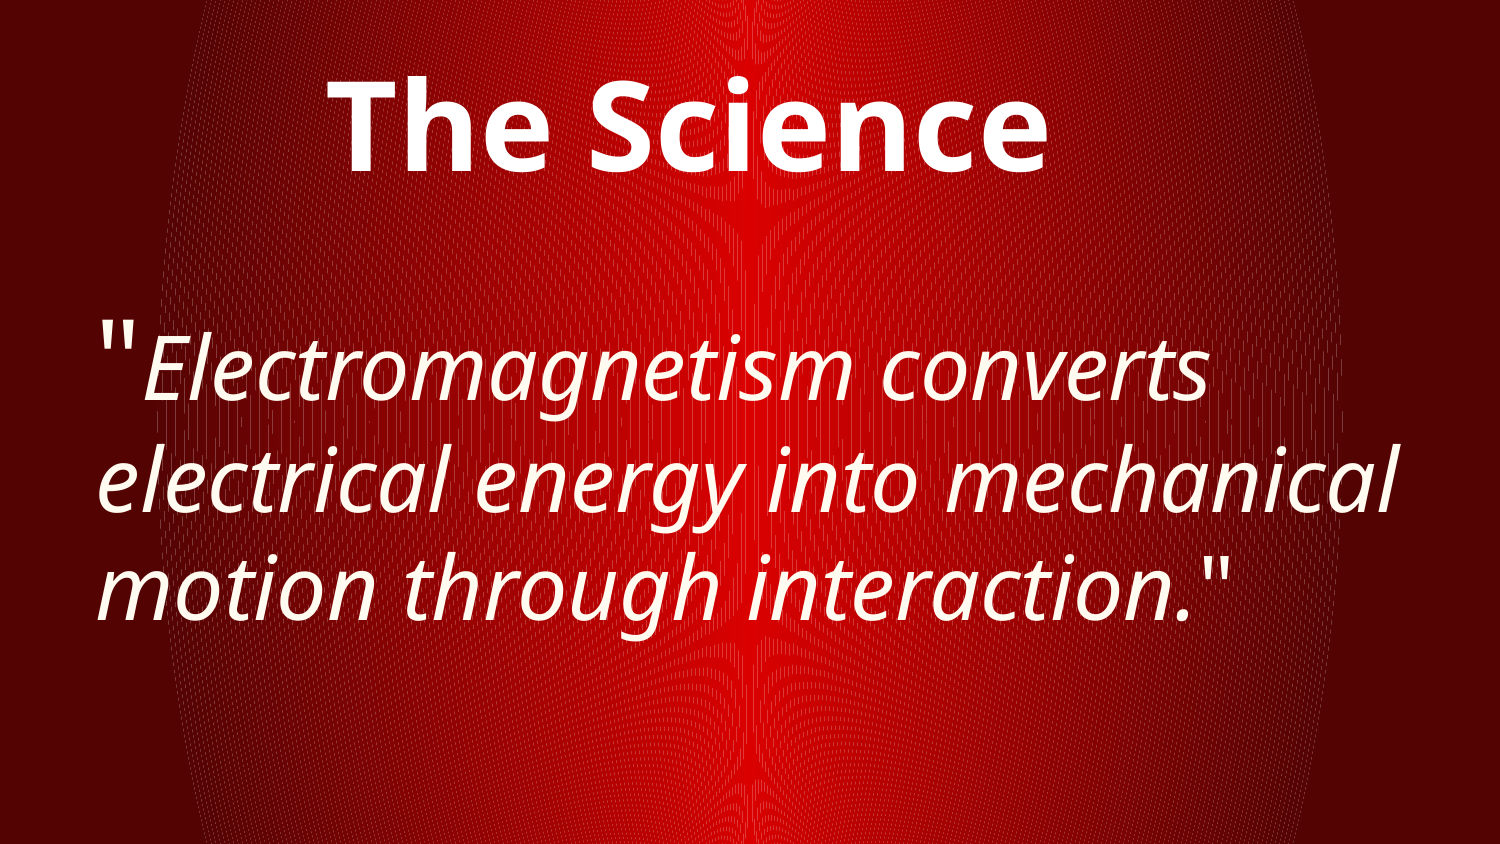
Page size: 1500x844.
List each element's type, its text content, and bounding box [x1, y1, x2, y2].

title "Electromagnetism converts electrical energy into mechanical motion through interaction." [80, 169, 1425, 758]
text_box The Science [310, 31, 1072, 187]
